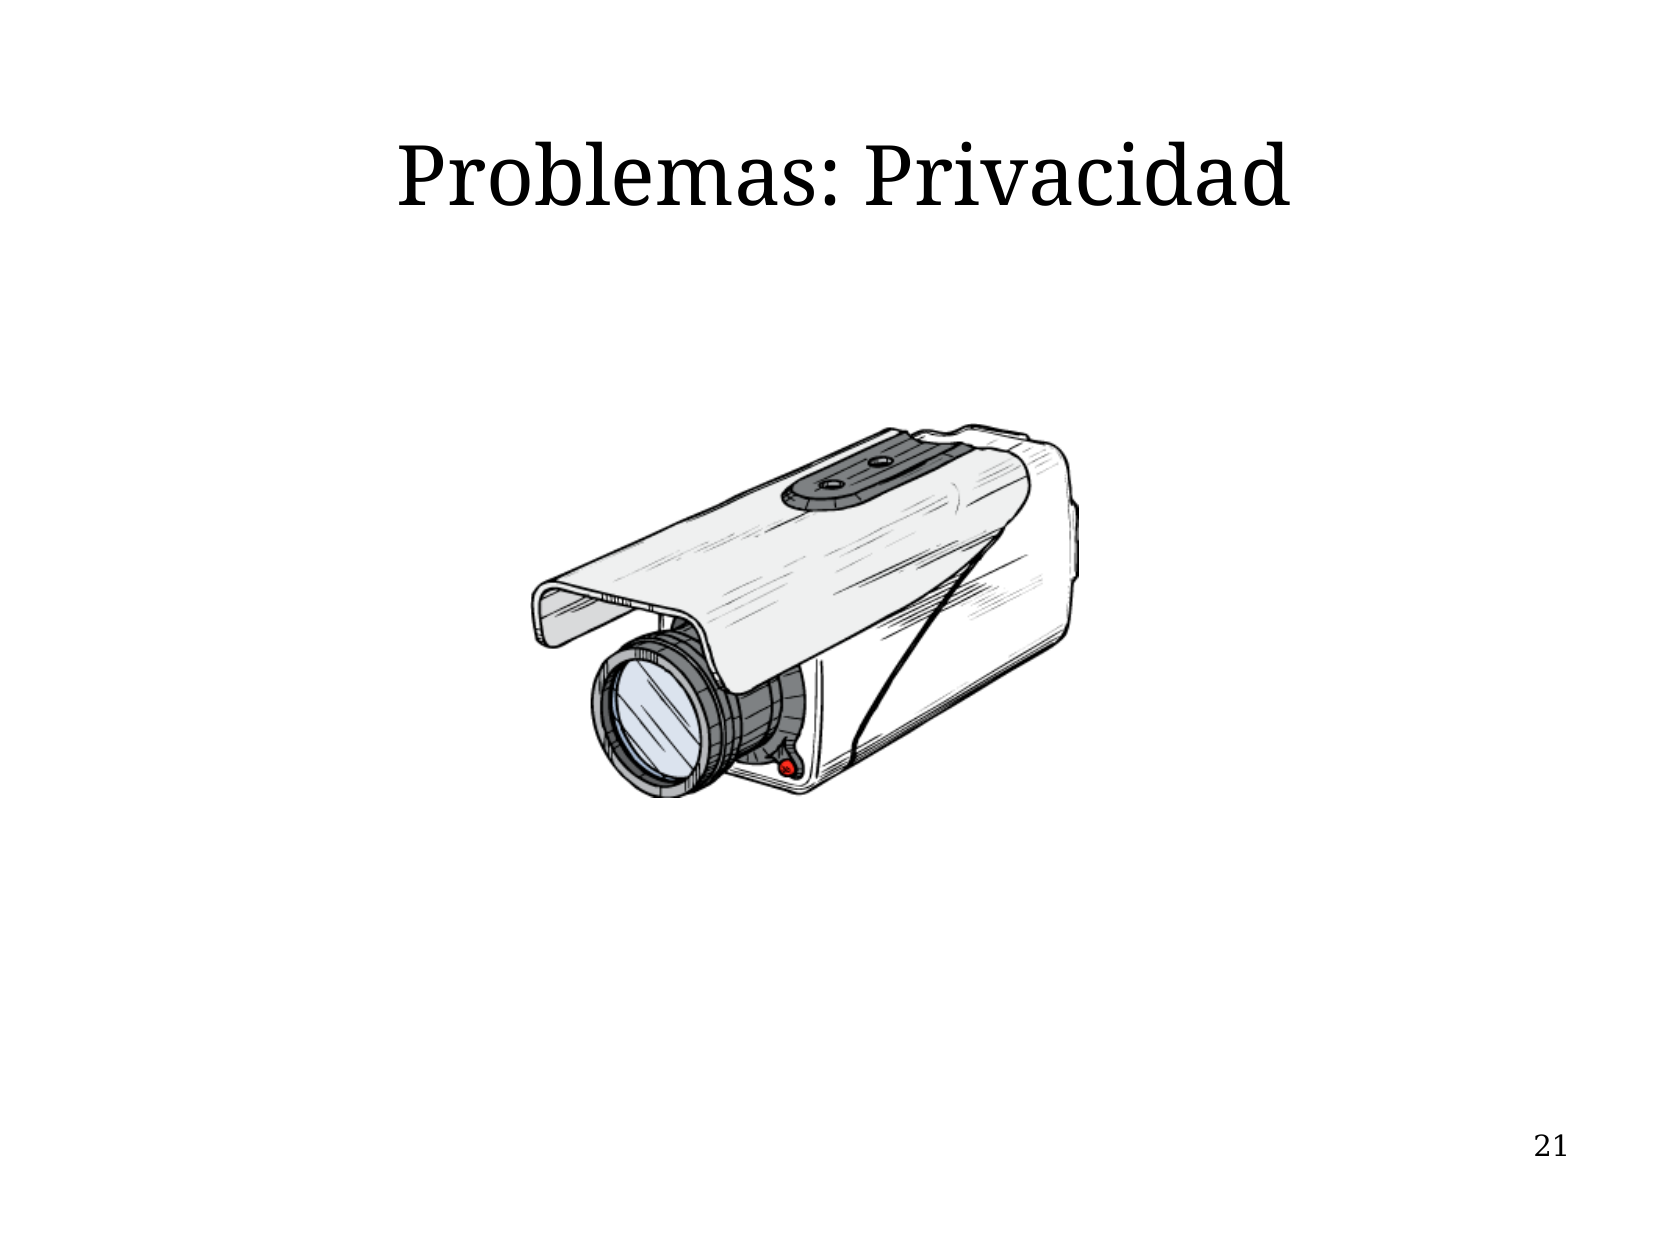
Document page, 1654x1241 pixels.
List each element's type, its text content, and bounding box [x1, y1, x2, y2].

picture [530, 423, 1079, 798]
title Problemas: Privacidad [82, 18, 1571, 288]
subtitle [82, 297, 1571, 1117]
